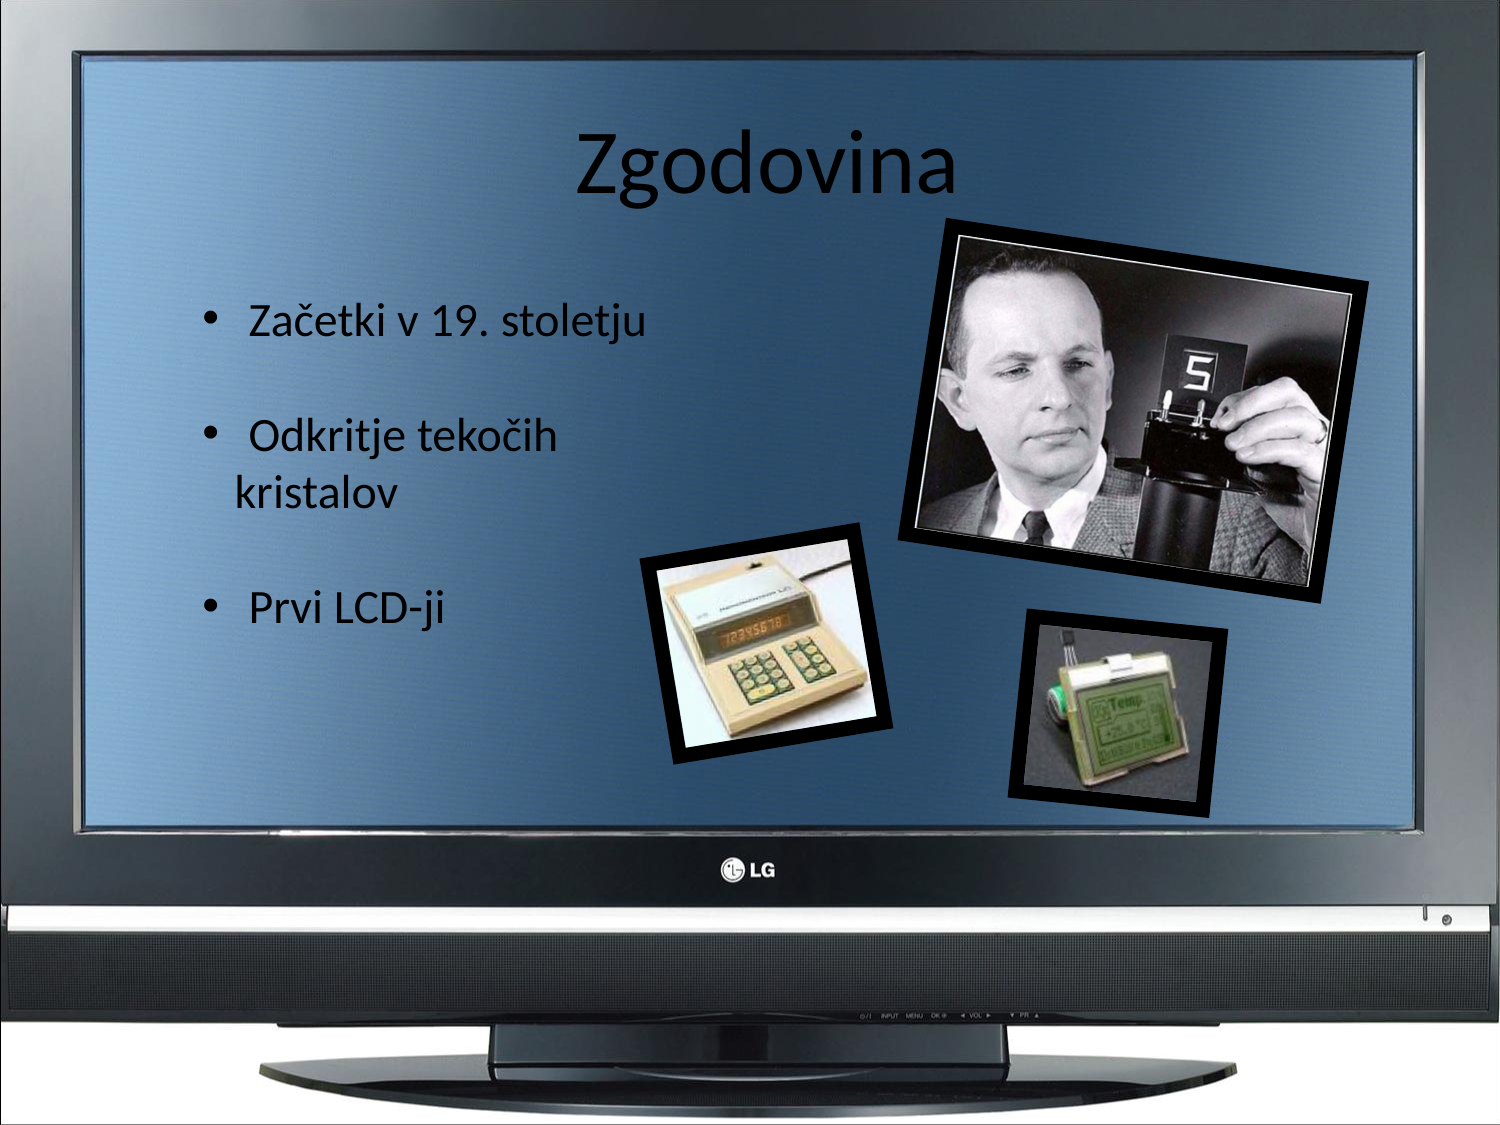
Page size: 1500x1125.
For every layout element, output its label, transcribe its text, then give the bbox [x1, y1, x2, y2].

title Zgodovina [222, 82, 1313, 233]
text_box Začetki v 19. stoletju Odkritje tekočih kristalov Prvi LCD-ji [187, 281, 704, 699]
picture [0, 0, 1500, 1125]
